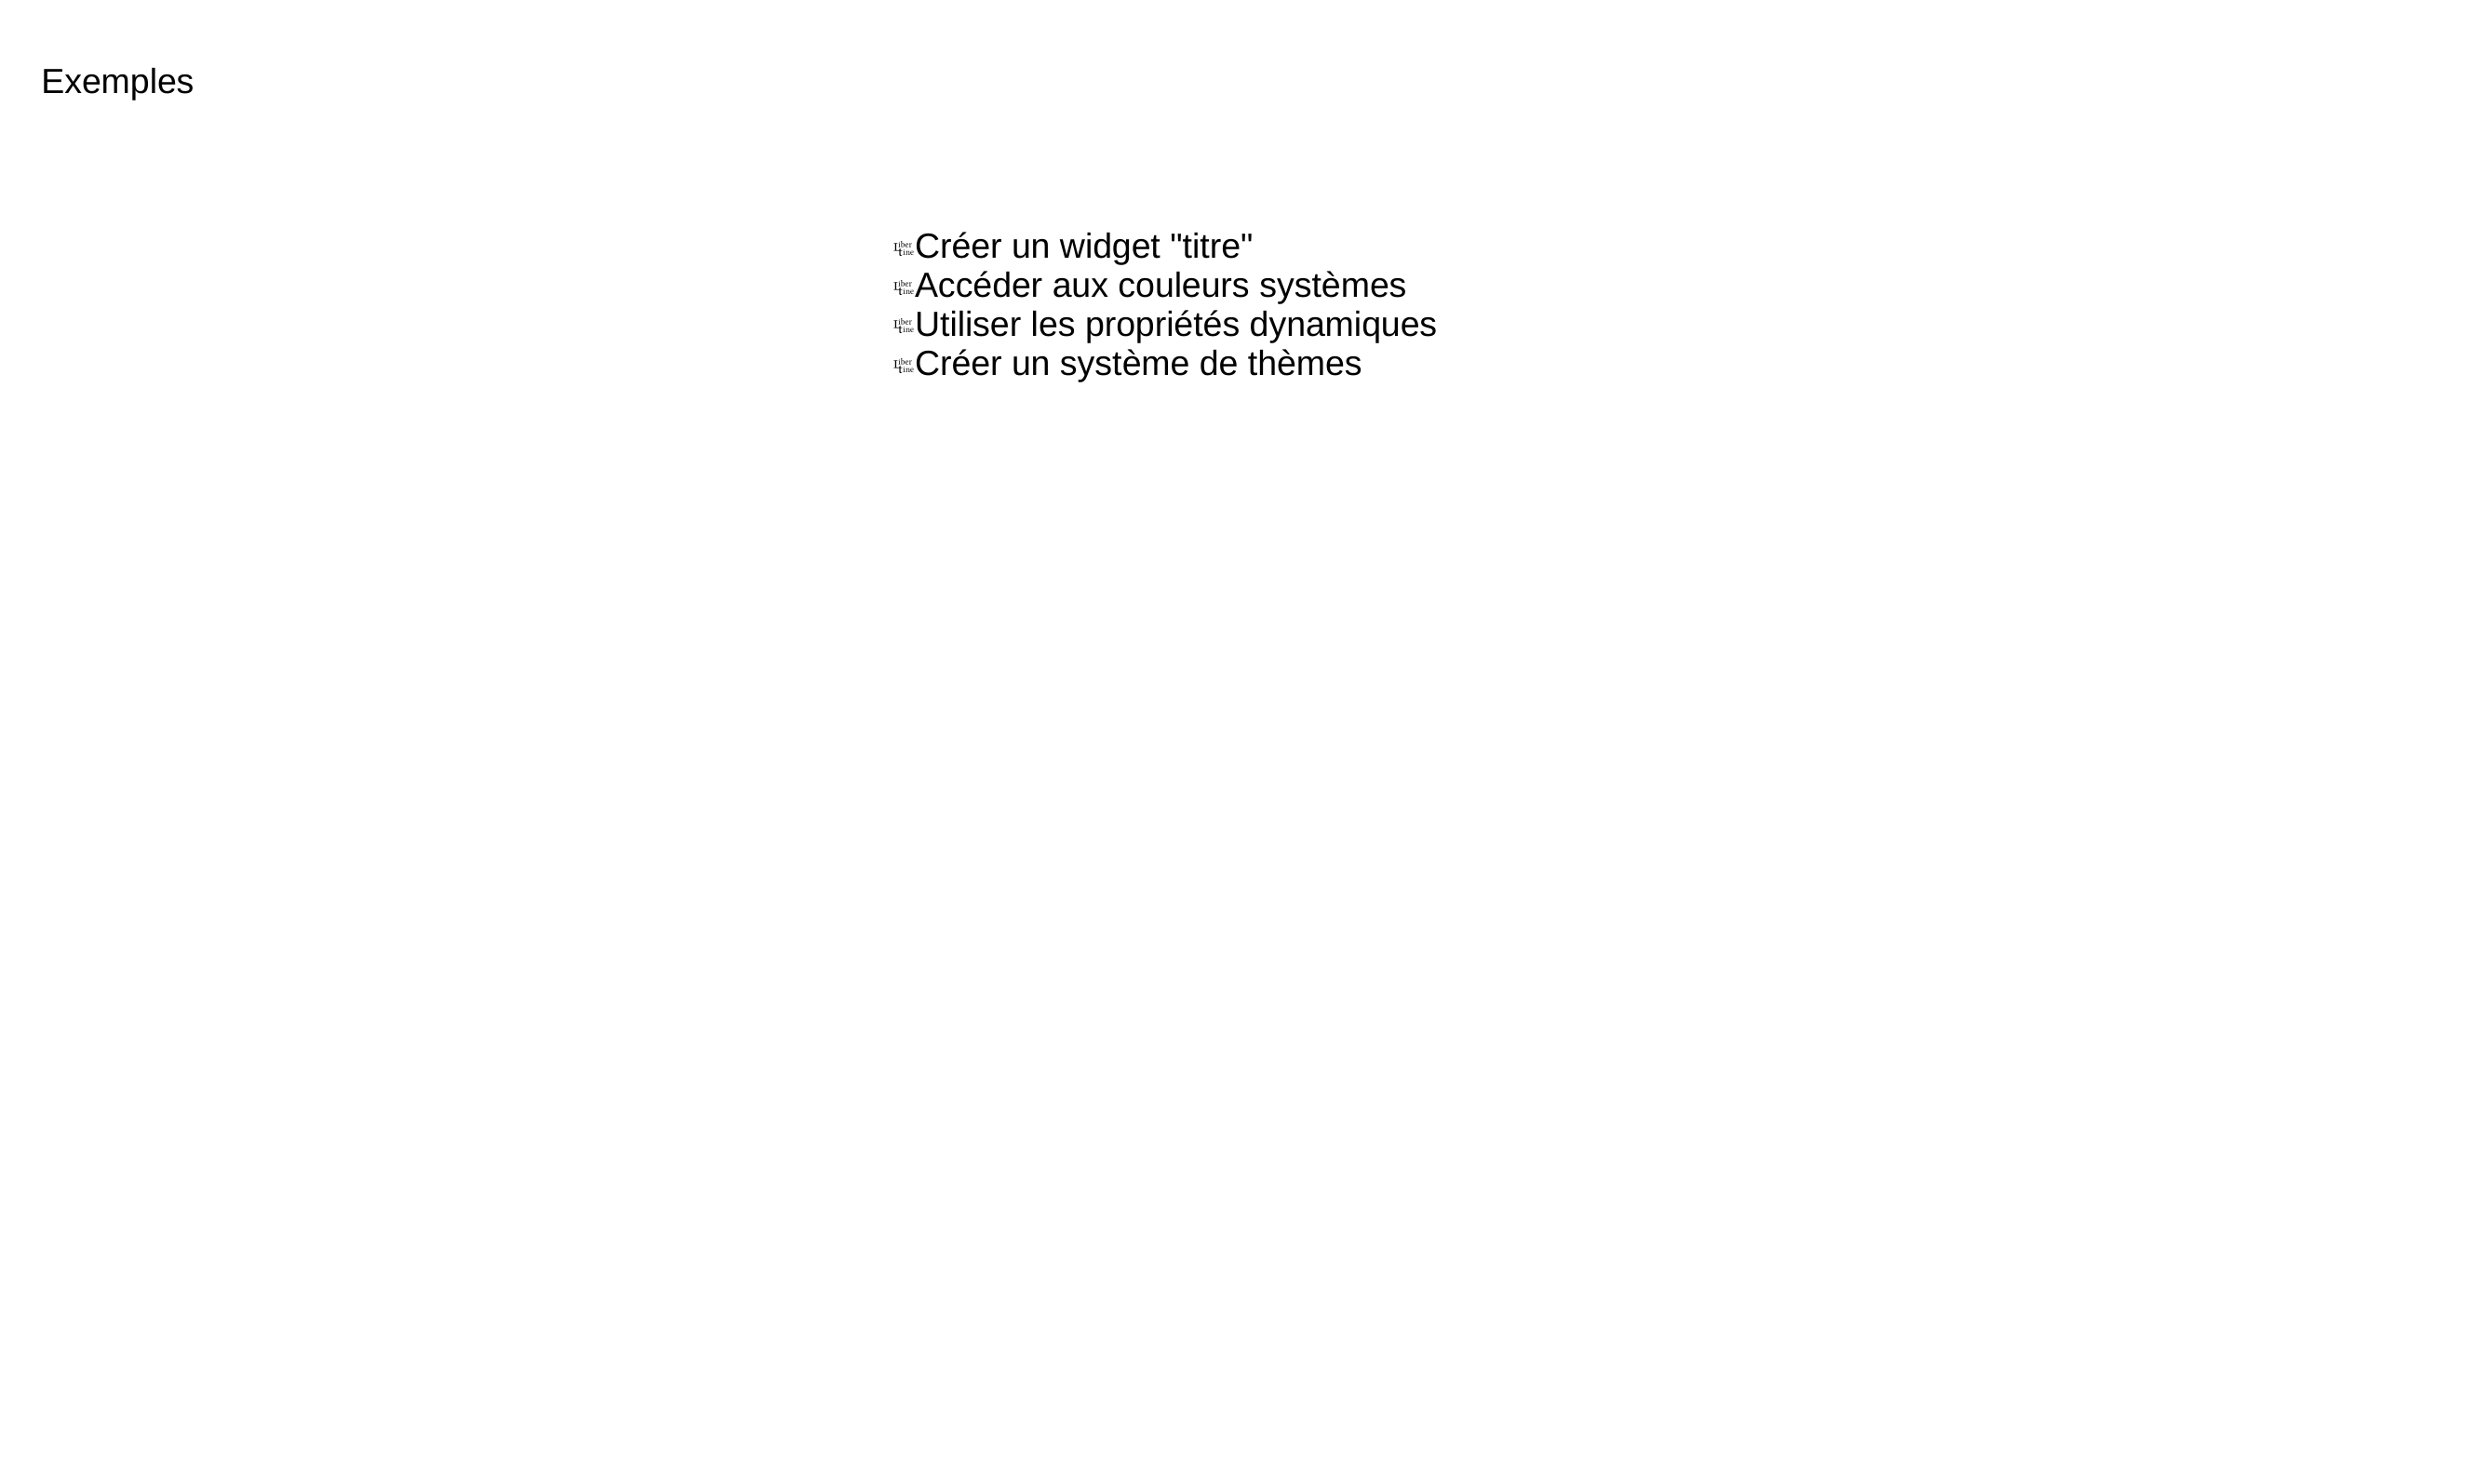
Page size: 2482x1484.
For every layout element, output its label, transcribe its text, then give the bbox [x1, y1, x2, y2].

text_box Créer un widget "titre" Accéder aux couleurs systèmes Utiliser les propriétés dynamiques Créer un système de thèmes [879, 220, 2116, 989]
text_box Exemples [27, 55, 2446, 166]
